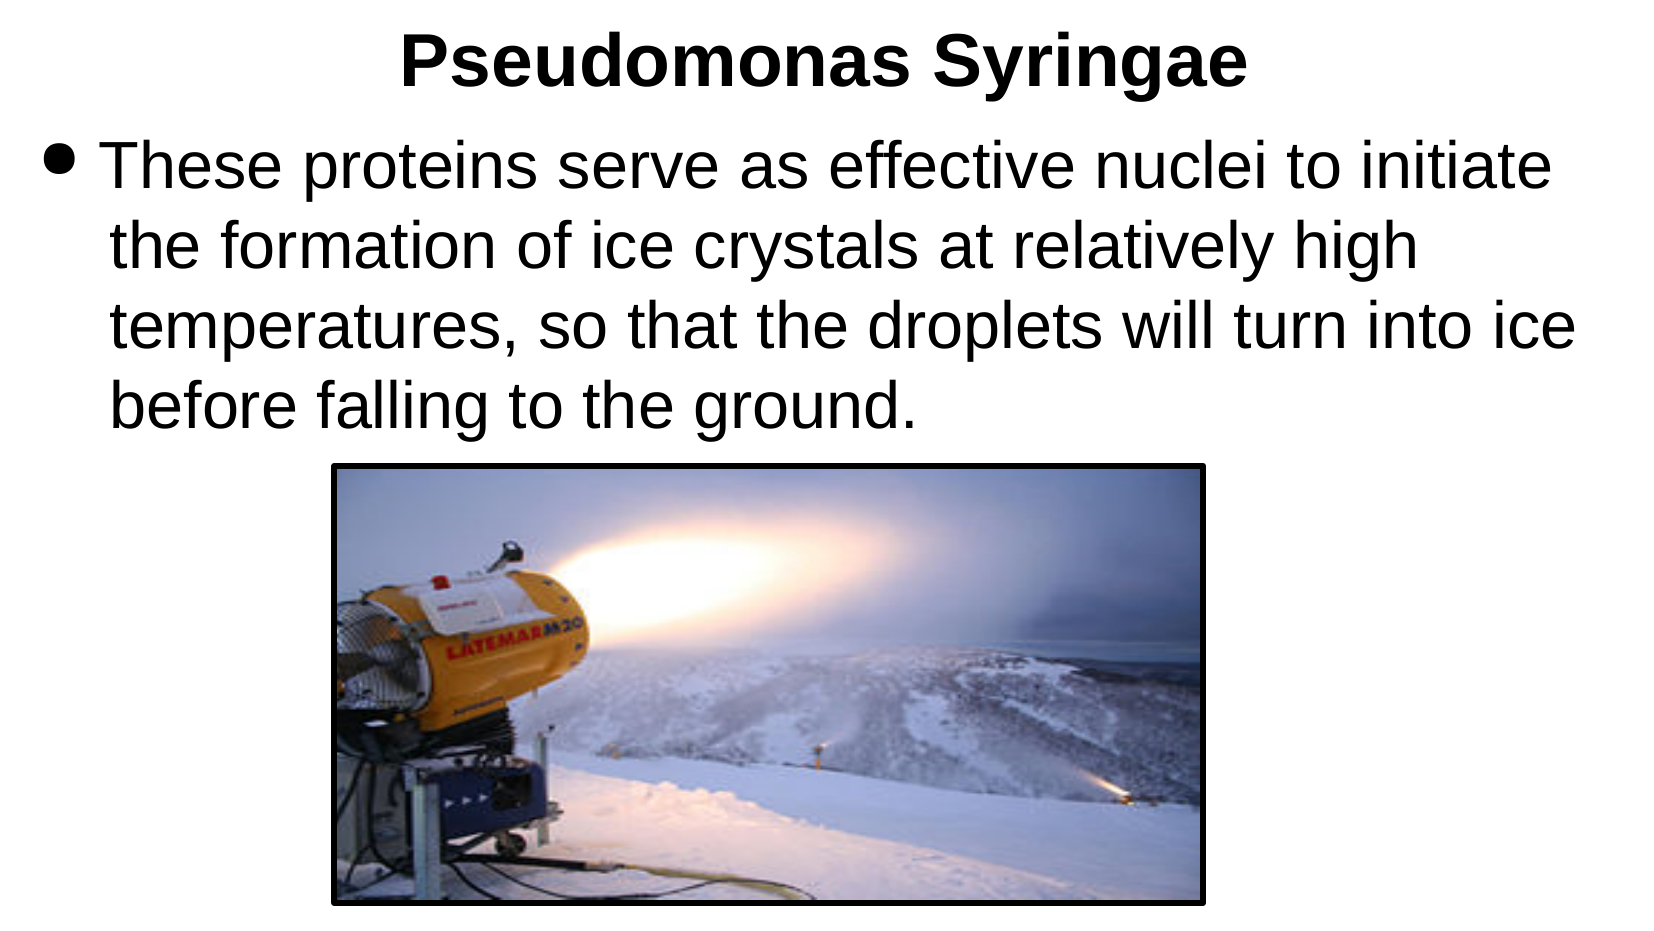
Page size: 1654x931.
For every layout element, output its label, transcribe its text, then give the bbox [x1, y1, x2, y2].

picture [337, 468, 1201, 901]
text_box These proteins serve as effective nuclei to initiate the formation of ice crystals at relatively high temperatures, so that the droplets will turn into ice before falling to the ground. [4, 114, 1654, 450]
title Pseudomonas Syringae [0, 5, 1654, 107]
